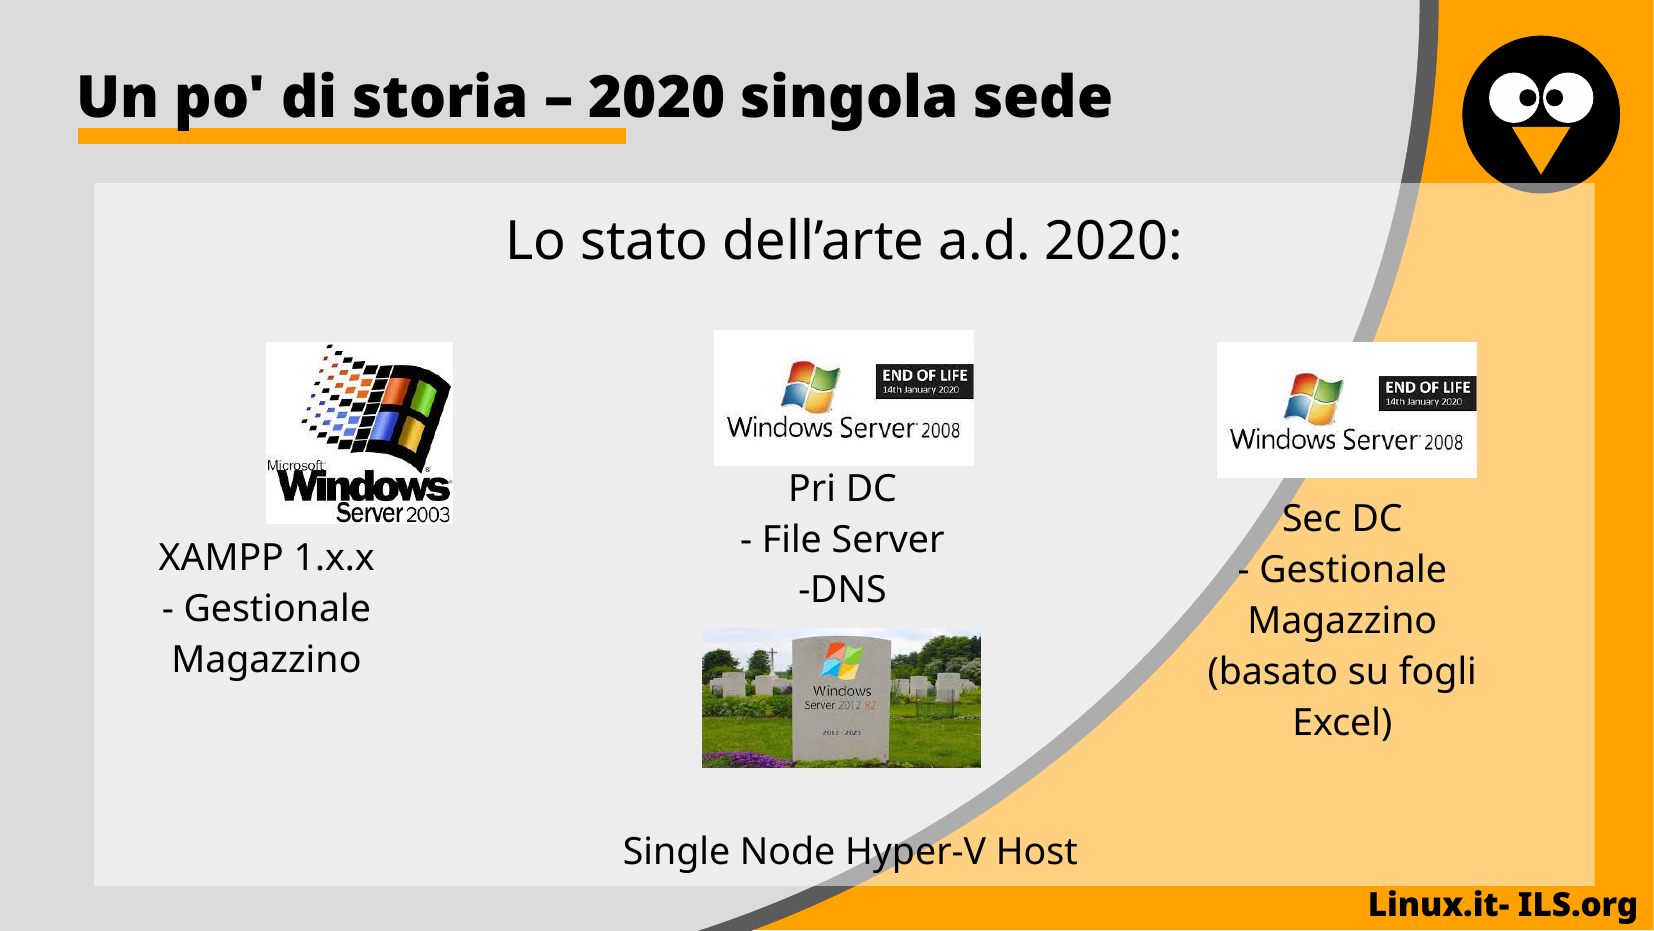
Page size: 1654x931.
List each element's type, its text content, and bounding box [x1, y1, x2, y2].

text_box Single Node Hyper-V Host [608, 612, 1097, 931]
picture [714, 330, 974, 466]
text_box Sec DC - Gestionale Magazzino (basato su fogli Excel) [1192, 484, 1524, 895]
picture [266, 342, 453, 523]
text_box Linux.it- ILS.org [1346, 873, 1654, 927]
picture [1217, 342, 1477, 478]
title Un po' di storia – 2020 singola sede [76, 37, 1217, 152]
subtitle Lo stato dell’arte a.d. 2020: [94, 183, 1595, 886]
text_box Pri DC - File Server -DNS [725, 453, 965, 611]
text_box XAMPP 1.x.x - Gestionale Magazzino [143, 523, 579, 839]
